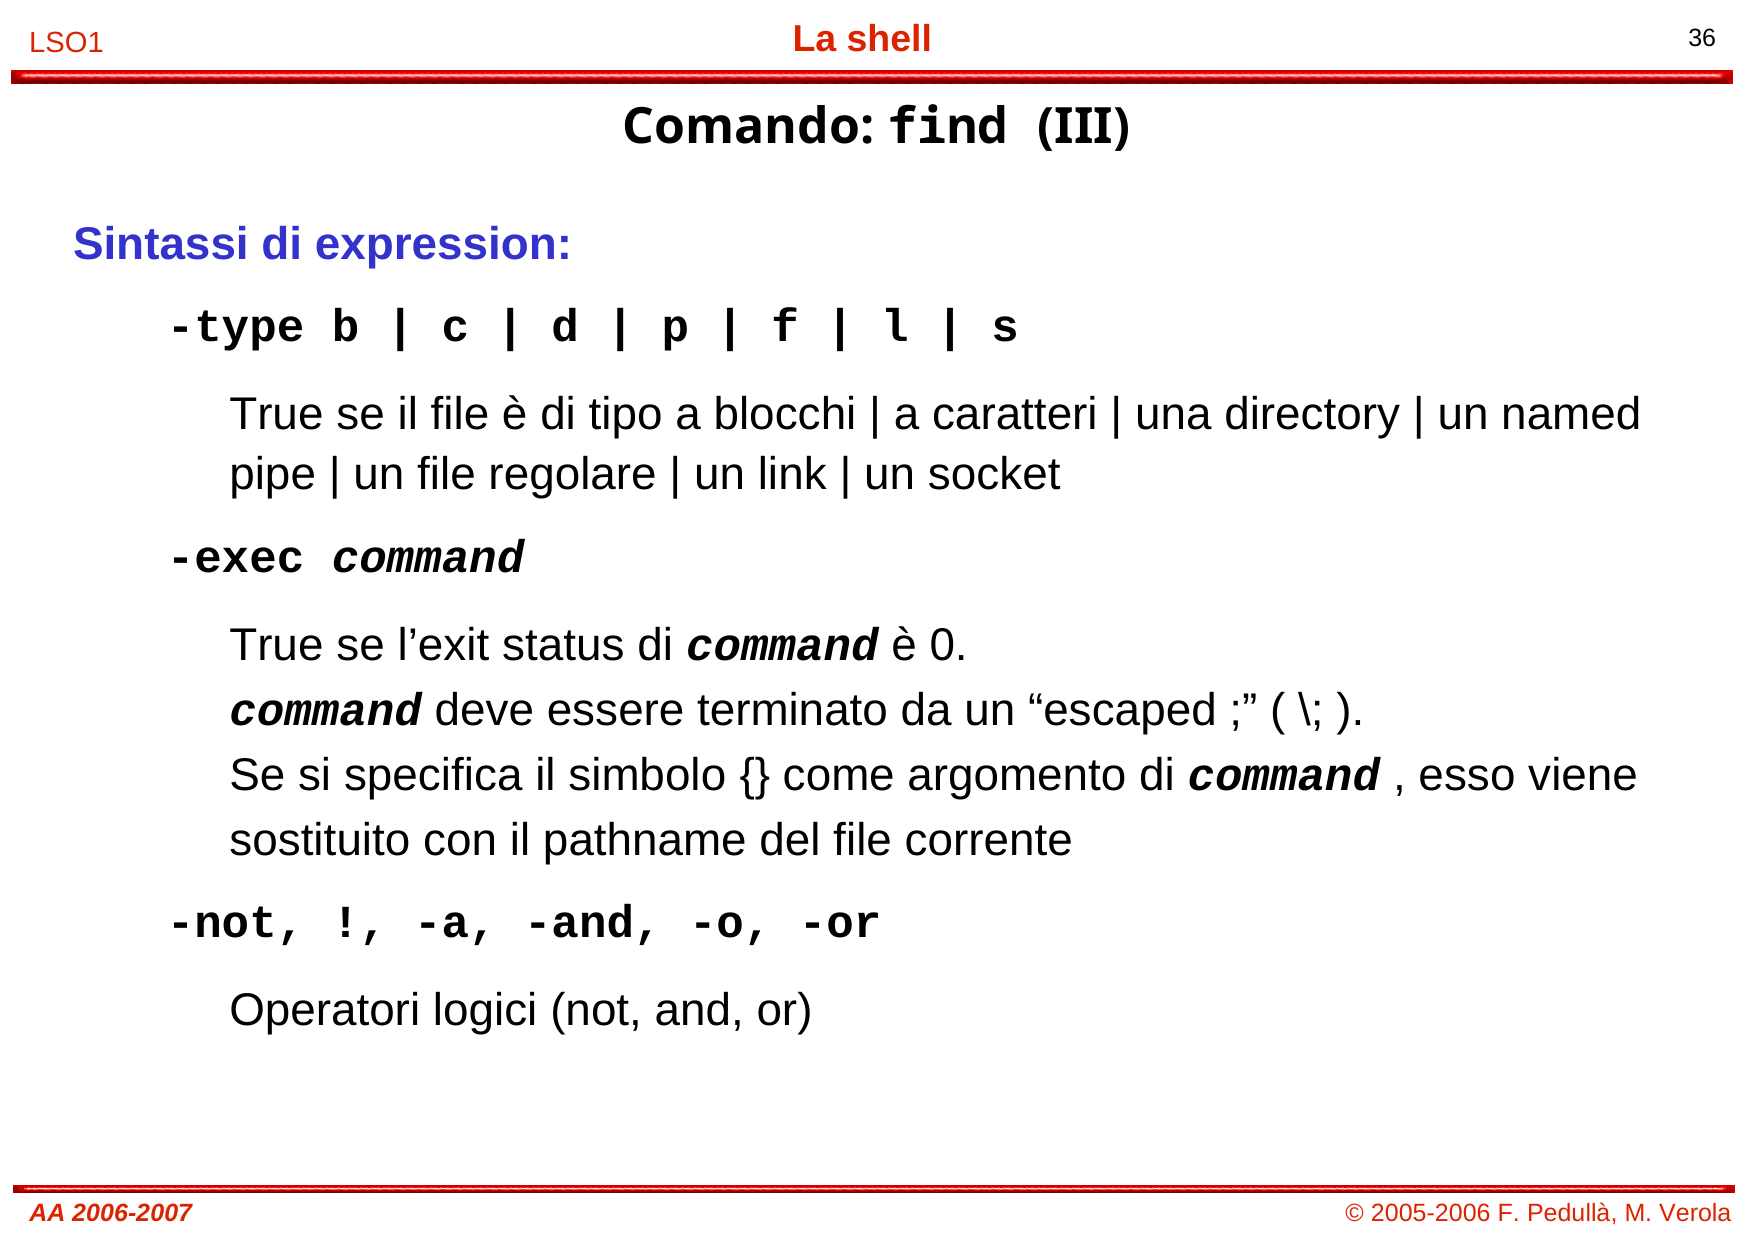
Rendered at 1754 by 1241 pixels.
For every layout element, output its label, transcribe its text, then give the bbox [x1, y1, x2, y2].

title Comando: find (III) [597, 78, 1156, 174]
picture [13, 1185, 1735, 1193]
list Sintassi di expression: -type b | c | d | p | f | l | s True se il file è di tipo a blocchi | a caratteri | una directory | un named pipe | un file regolare | un link | un socket -exec command True se l’exit status di command è 0. command deve essere terminato da un “escaped ;” ( \; ). Se si specifica il simbolo {} come argomento di command , esso viene sostituito con il pathname del file corrente -not, !, -a, -and, -o, -or Operatori logici (not, and, or) [58, 206, 1696, 1099]
picture [11, 70, 1733, 84]
